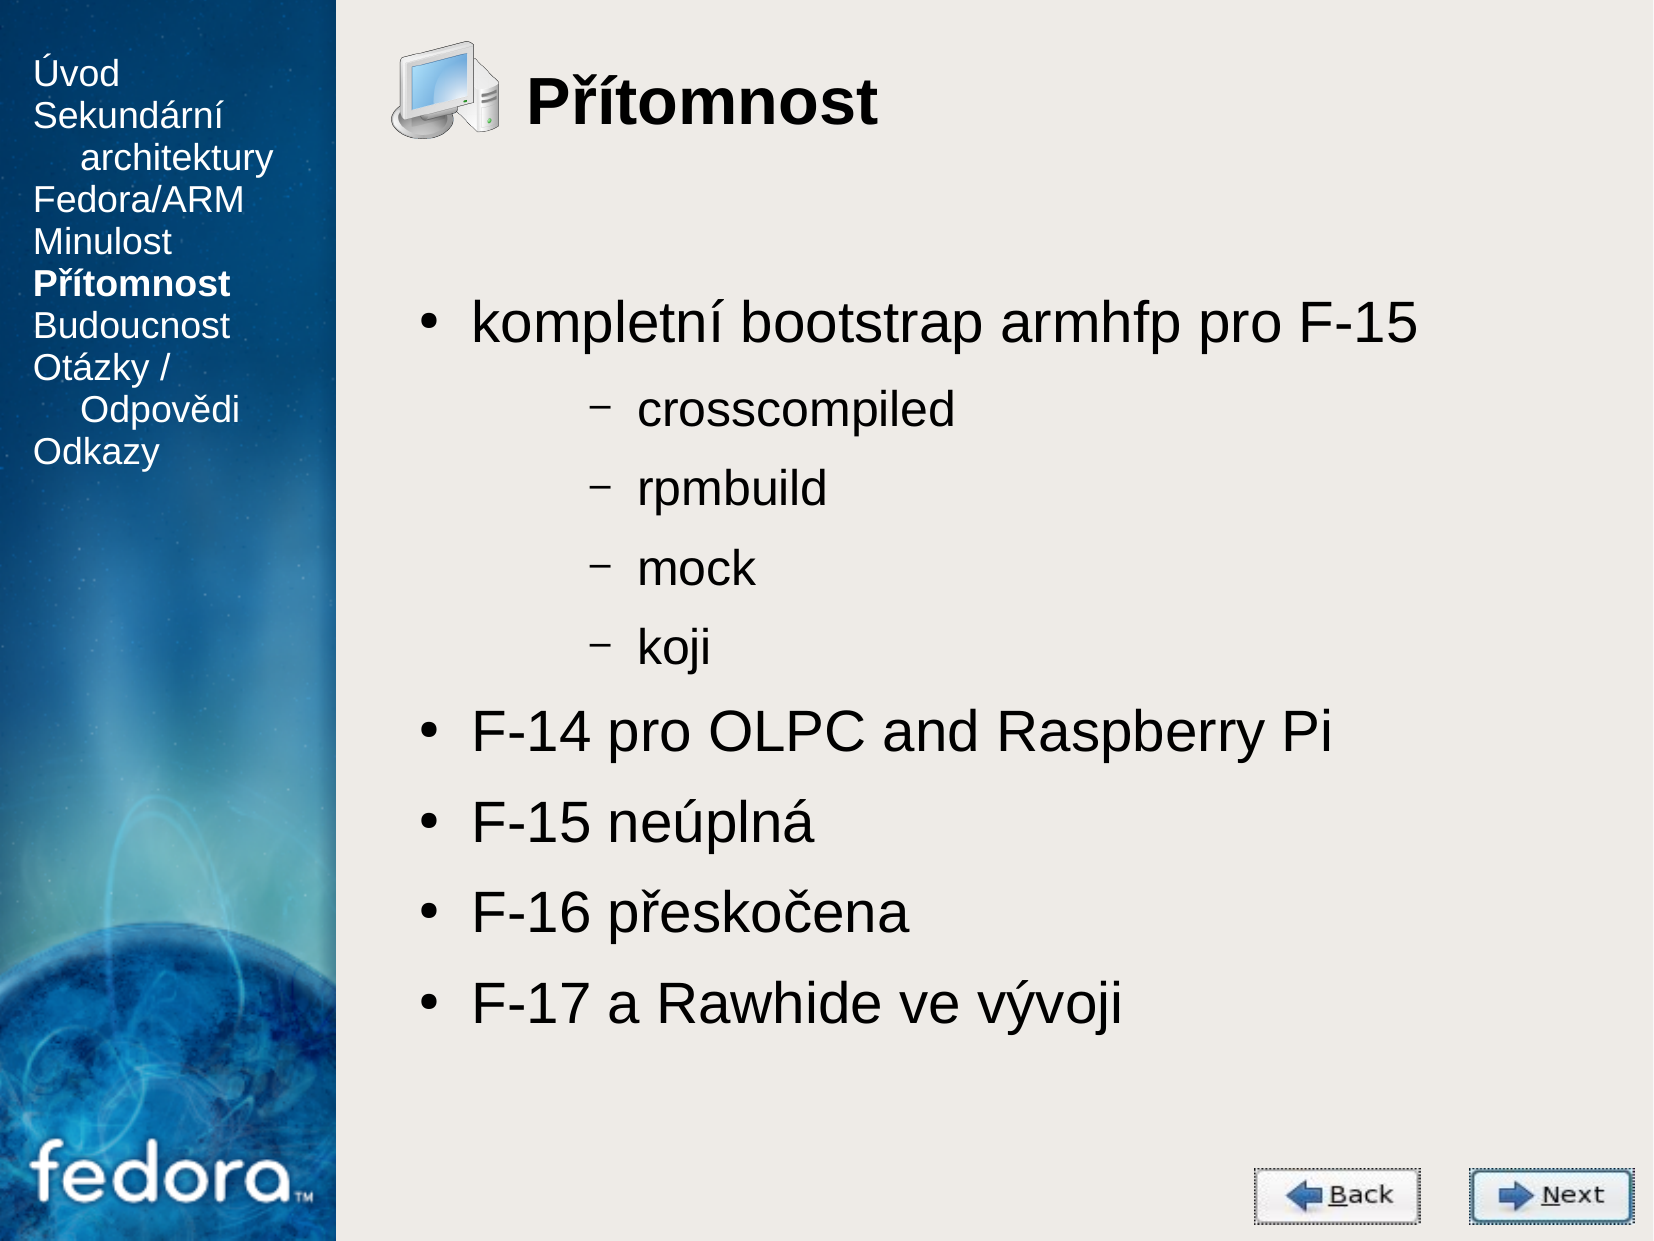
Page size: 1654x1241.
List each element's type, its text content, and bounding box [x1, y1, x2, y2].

list kompletní bootstrap armhfp pro F-15 crosscompiled rpmbuild mock koji F-14 pro OLPC and Raspberry Pi F-15 neúplná F-16 přeskočena F-17 a Rawhide ve vývoji [400, 290, 1617, 1094]
picture [0, 0, 1654, 1241]
text_box Přítomnost [511, 56, 1316, 147]
text_box Úvod Sekundární architektury Fedora/ARM Minulost Přítomnost Budoucnost Otázky / Odpovědi Odkazy [18, 45, 327, 481]
